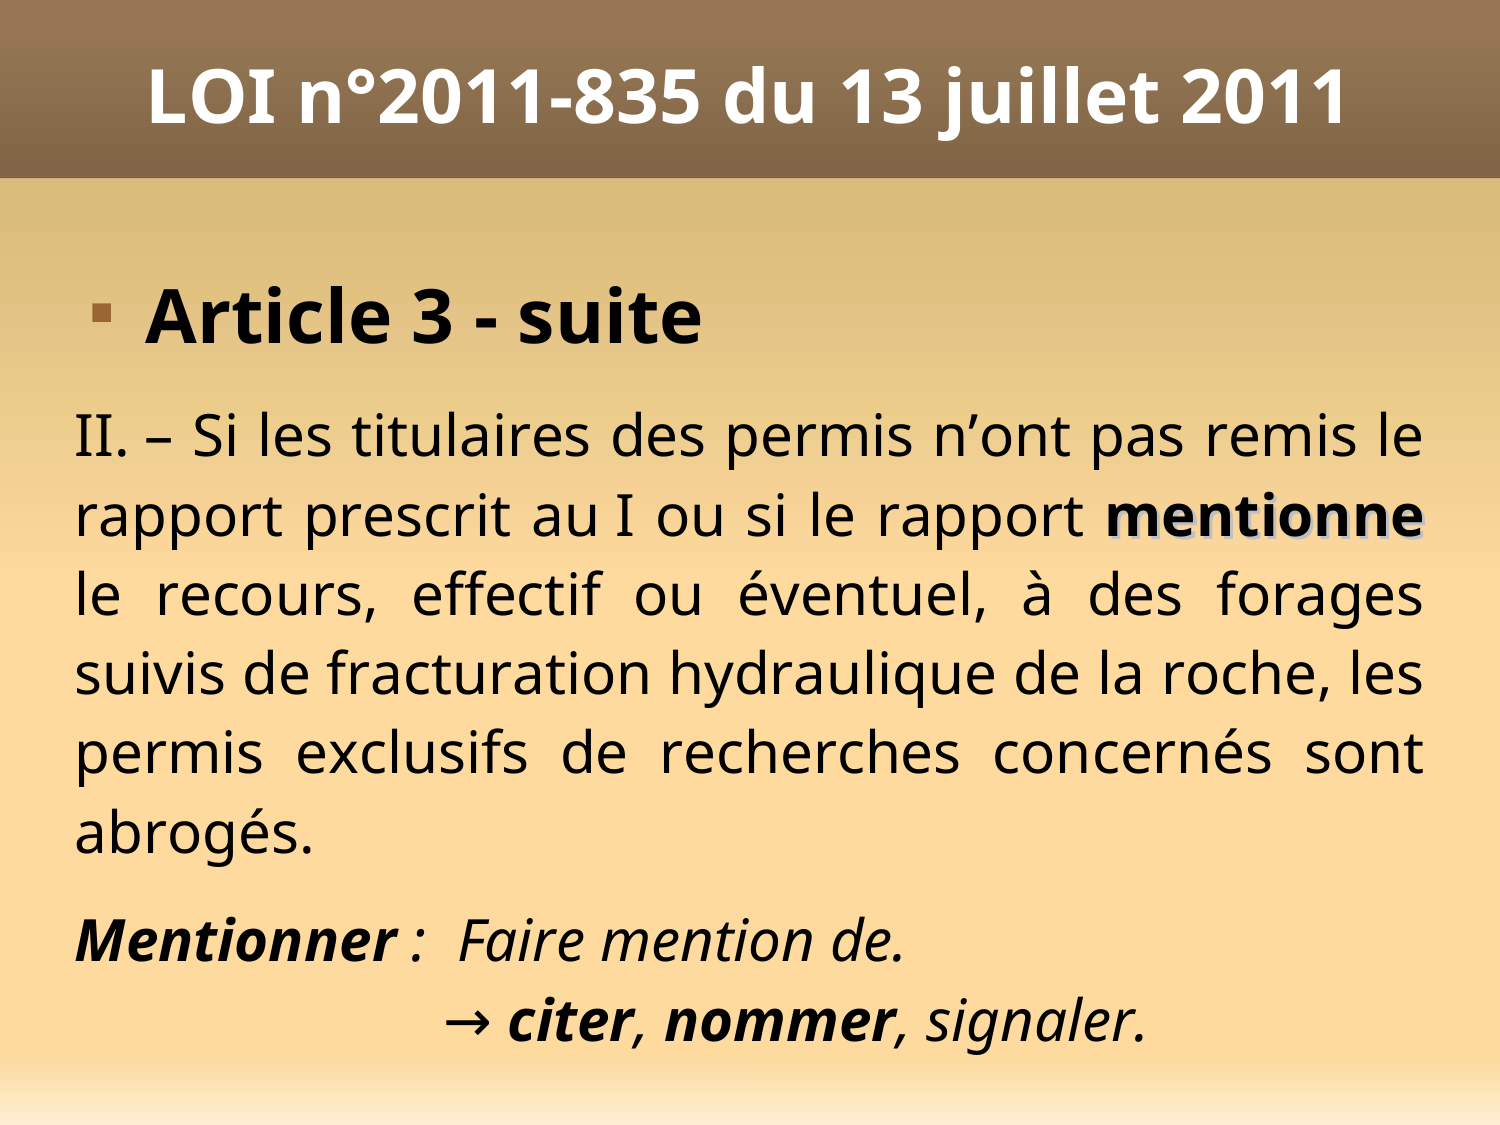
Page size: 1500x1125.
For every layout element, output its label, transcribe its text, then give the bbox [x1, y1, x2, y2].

title LOI n°2011-835 du 13 juillet 2011 [37, 0, 1463, 210]
picture [0, 0, 1500, 1125]
list Article 3 - suite II. – Si les titulaires des permis n’ont pas remis le rapport prescrit au I ou si le rapport mentionne le recours, effectif ou éventuel, à des forages suivis de fracturation hydraulique de la roche, les permis exclusifs de recherches concernés sont abrogés. Mentionner : Faire mention de. → citer, nommer, signaler. [74, 263, 1425, 1083]
